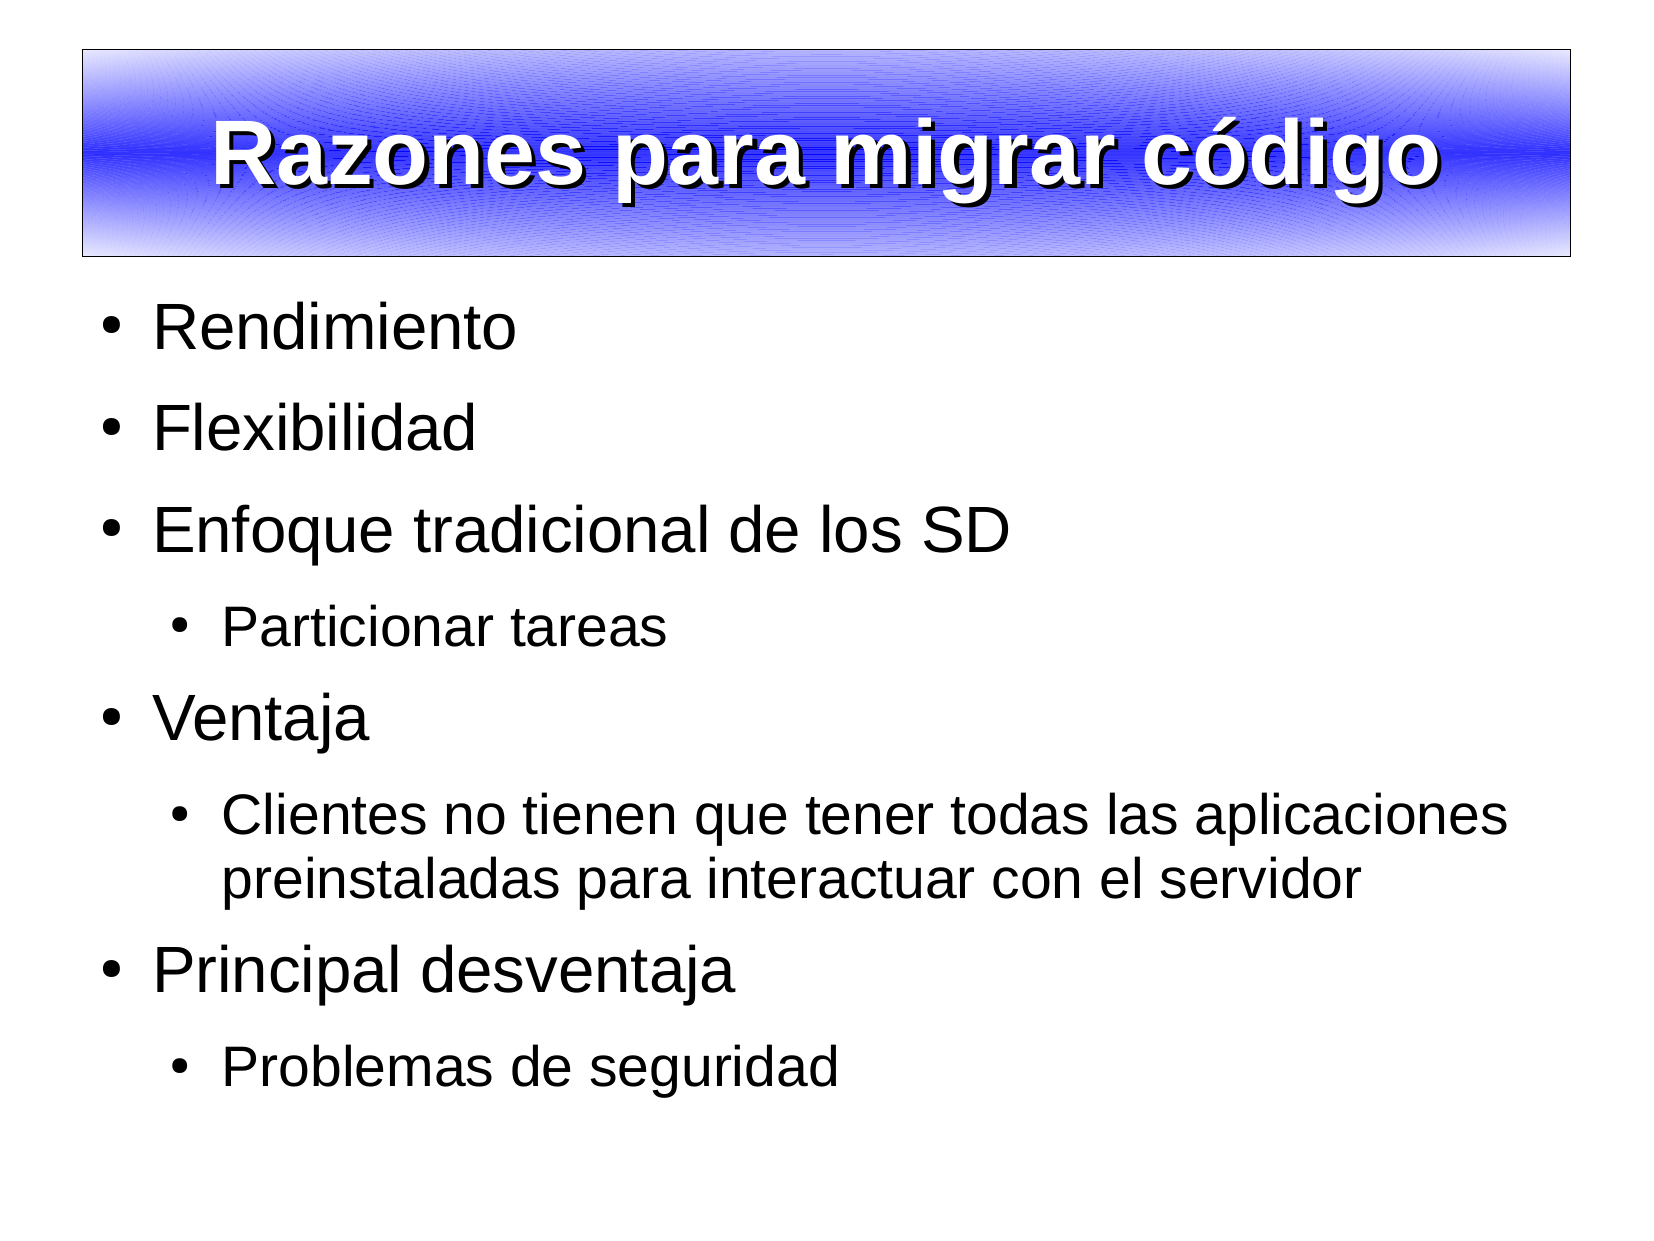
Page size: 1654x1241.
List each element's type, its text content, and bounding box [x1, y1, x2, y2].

list Rendimiento Flexibilidad Enfoque tradicional de los SD Particionar tareas Ventaja Clientes no tienen que tener todas las aplicaciones preinstaladas para interactuar con el servidor Principal desventaja Problemas de seguridad [82, 290, 1571, 1109]
title Razones para migrar código [82, 49, 1571, 257]
